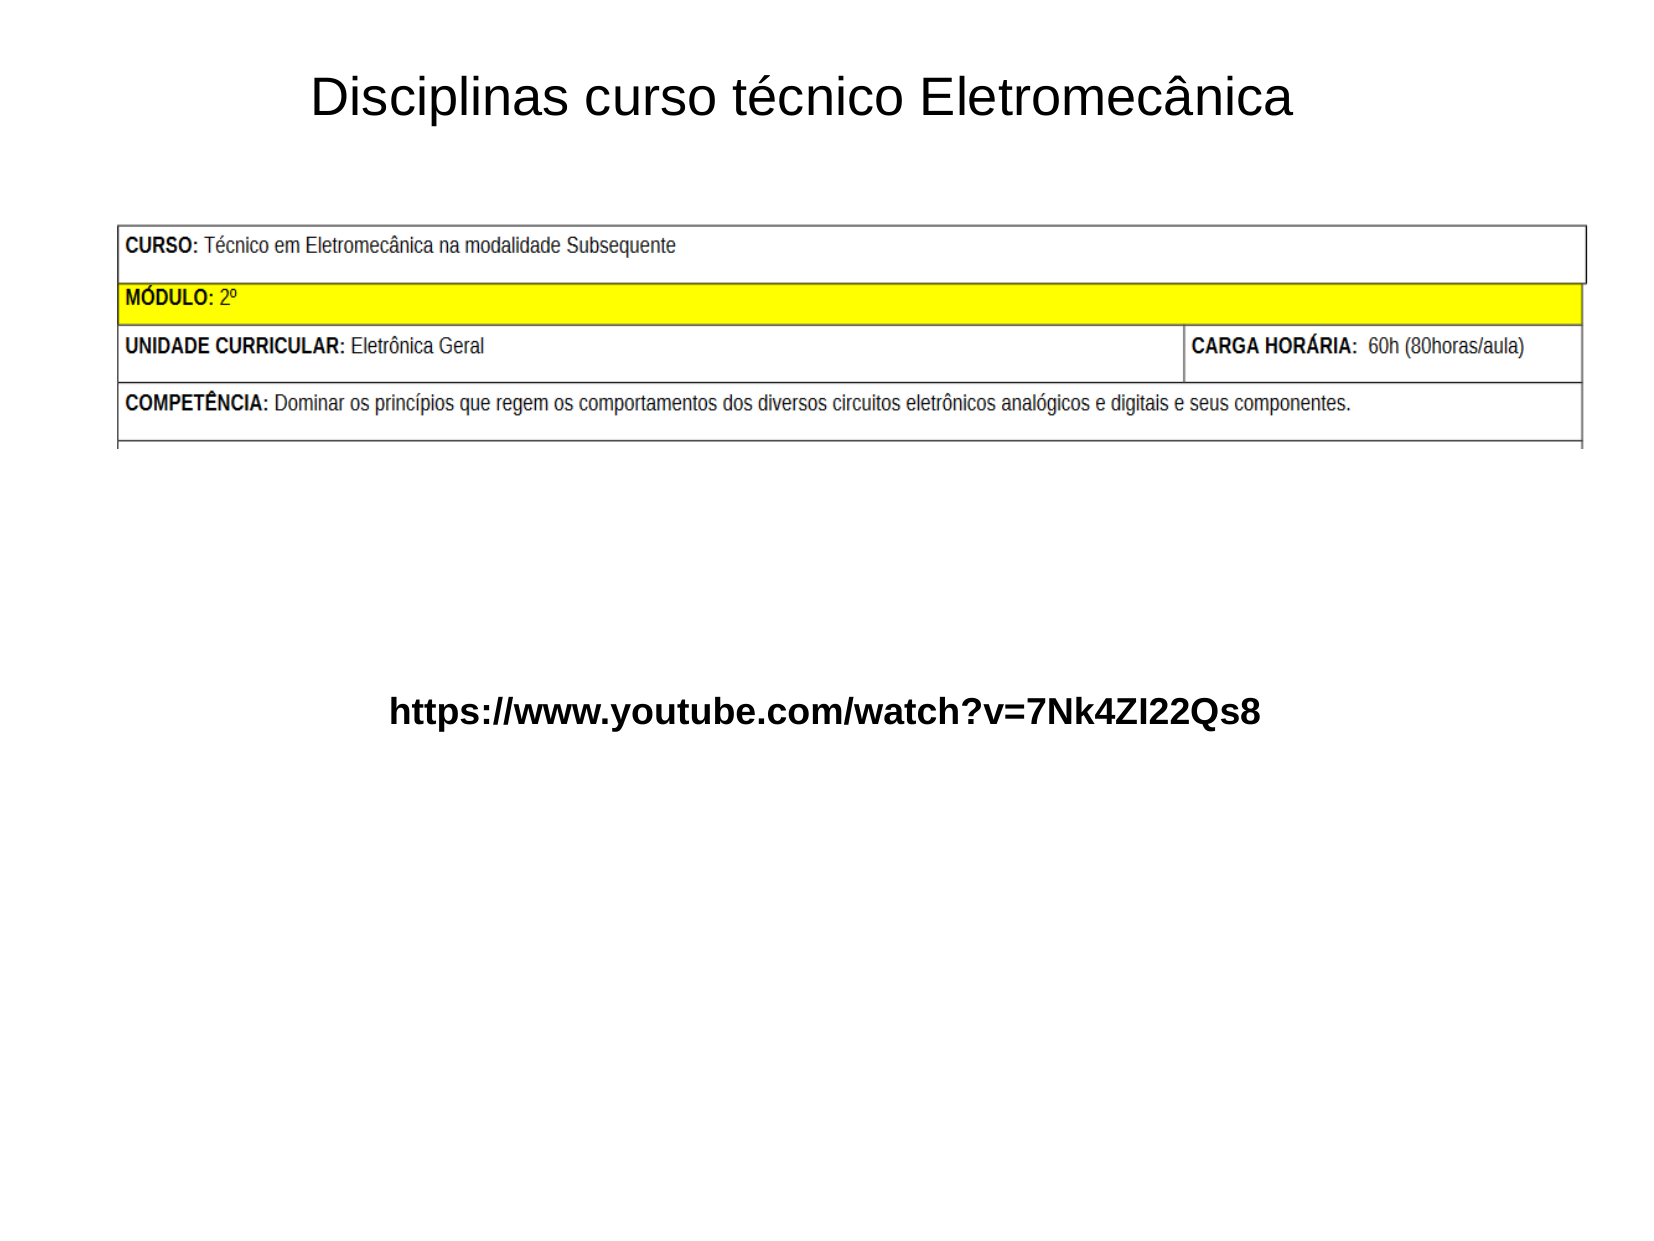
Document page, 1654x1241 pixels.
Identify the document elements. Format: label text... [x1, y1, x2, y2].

text_box Disciplinas curso técnico Eletromecânica [70, 59, 1536, 135]
picture [95, 212, 1607, 449]
text_box https://www.youtube.com/watch?v=7Nk4ZI22Qs8 [374, 682, 1277, 740]
